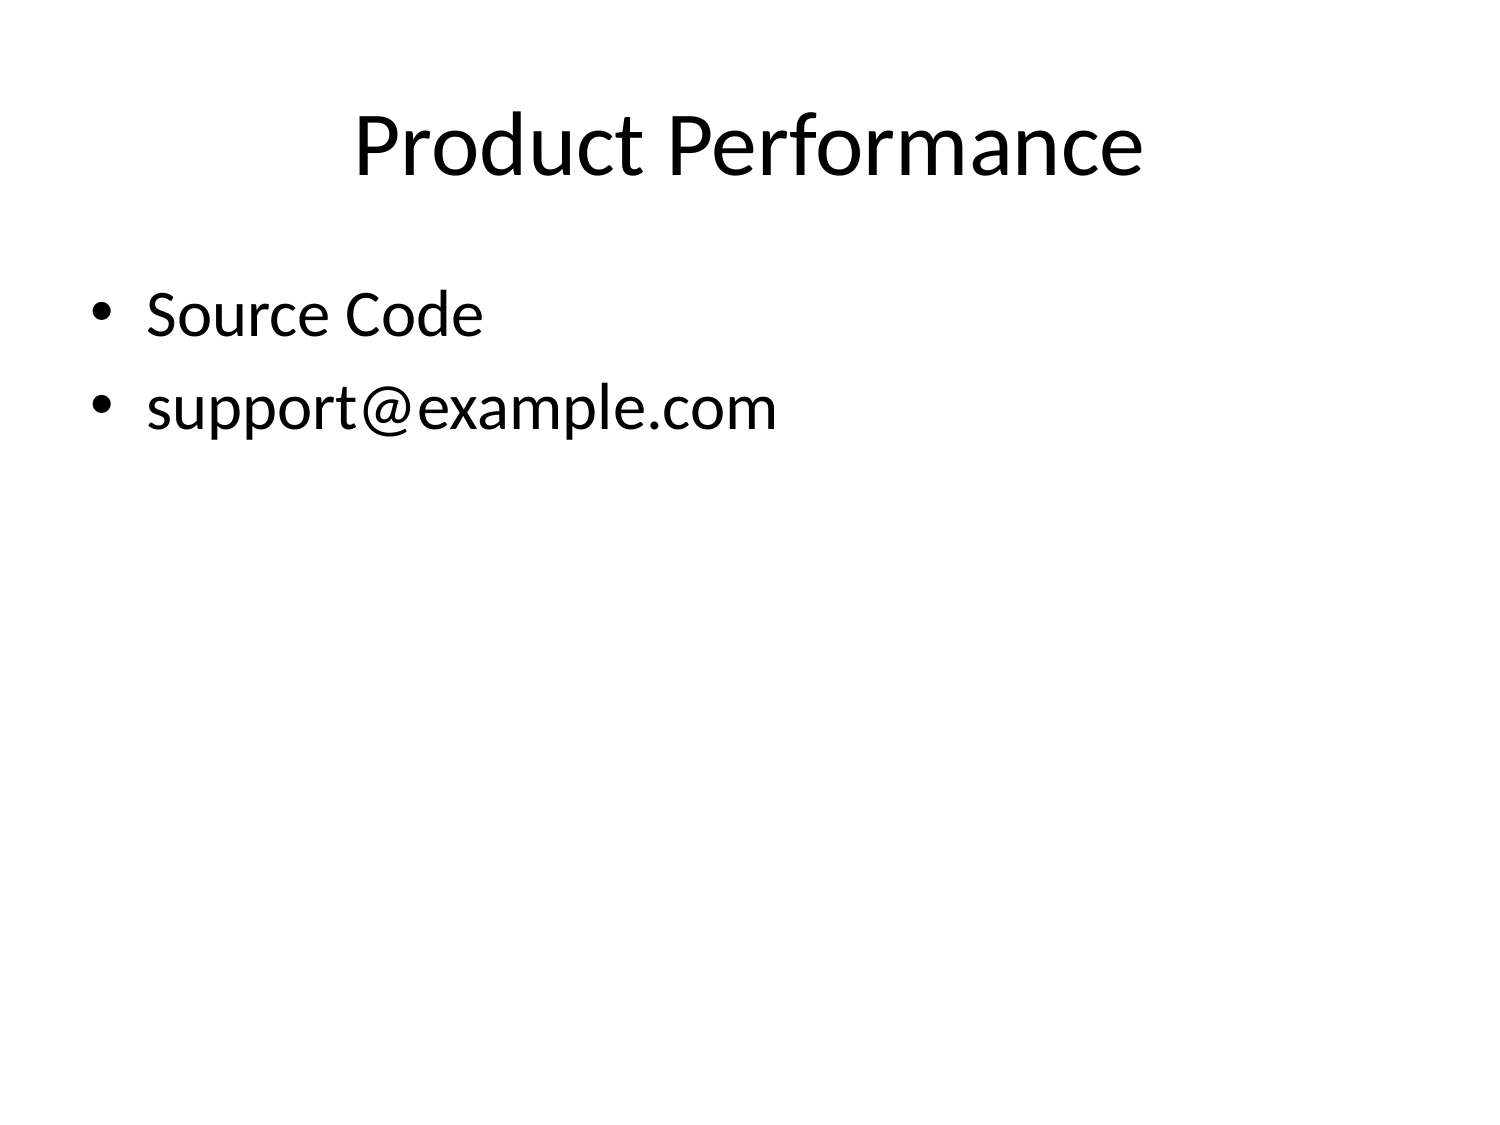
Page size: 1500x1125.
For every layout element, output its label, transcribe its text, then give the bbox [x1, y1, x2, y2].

list Source Code support@example.com [75, 262, 1425, 1005]
title Product Performance [75, 45, 1425, 233]
